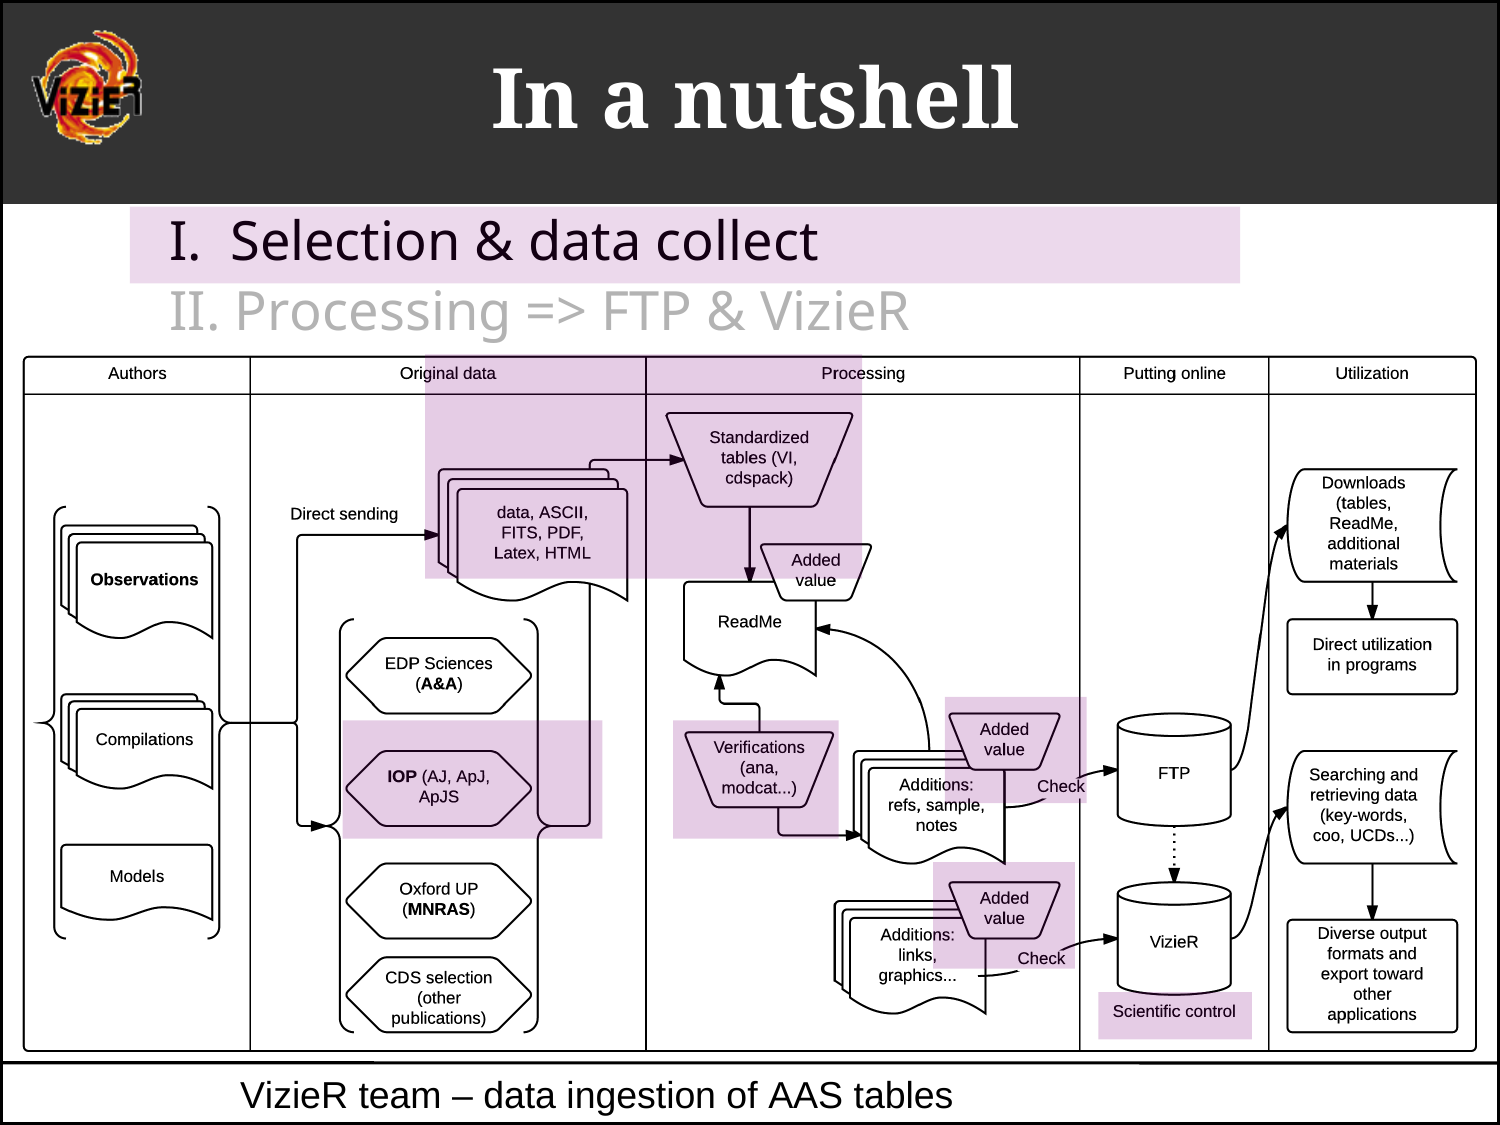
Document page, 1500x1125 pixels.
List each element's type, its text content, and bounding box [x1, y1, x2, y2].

text_box [673, 720, 839, 839]
text_box [944, 696, 1087, 804]
text_box [342, 720, 603, 839]
text_box [933, 862, 1075, 969]
text_box [129, 206, 1241, 284]
picture [29, 29, 118, 148]
text_box [1098, 992, 1252, 1040]
title In a nutshell [118, 24, 1394, 166]
text_box [425, 354, 863, 579]
picture [11, 344, 1489, 1059]
subtitle I. Selection & data collect II. Processing => FTP & VizieR [59, 211, 1477, 344]
